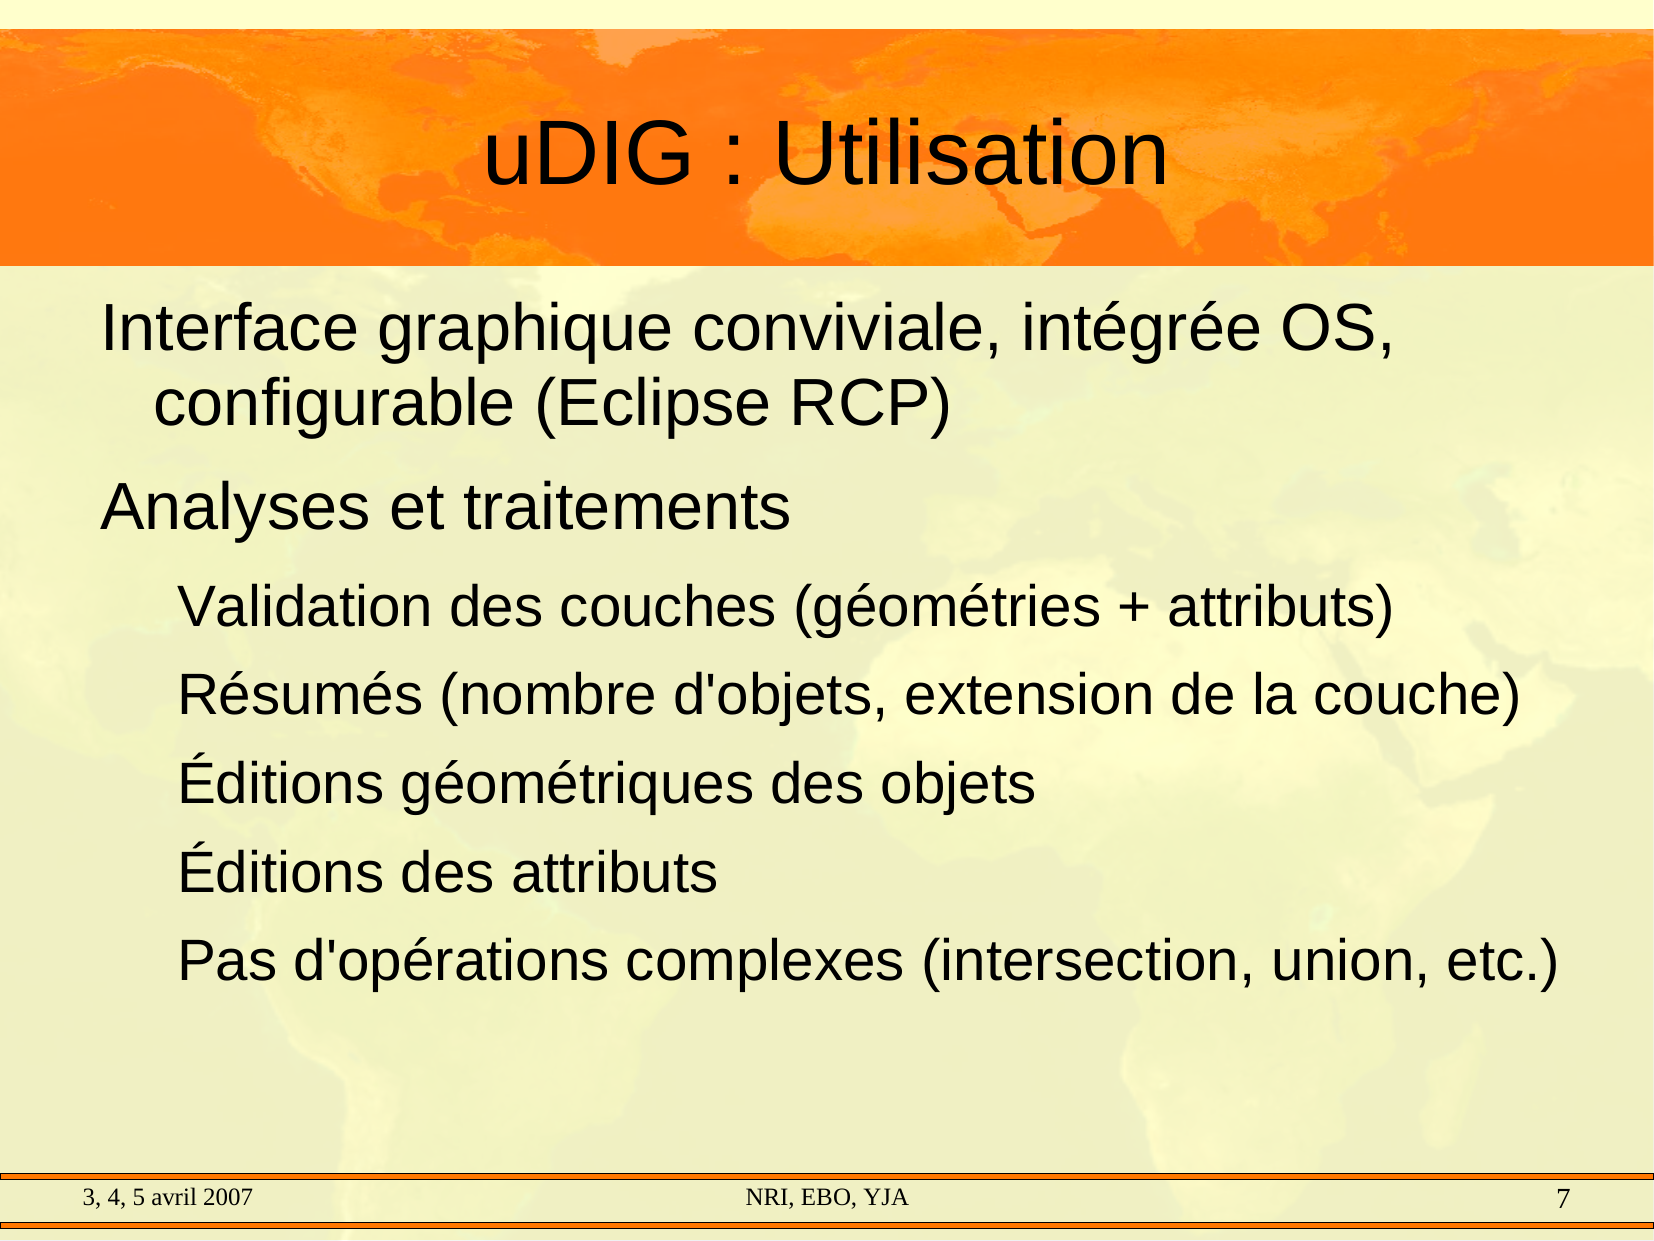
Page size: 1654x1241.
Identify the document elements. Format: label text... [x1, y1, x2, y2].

picture [0, 29, 1654, 266]
list Interface graphique conviviale, intégrée OS, configurable (Eclipse RCP) Analyses et traitements Validation des couches (géométries + attributs) Résumés (nombre d'objets, extension de la couche) Éditions géométriques des objets Éditions des attributs Pas d'opérations complexes (intersection, union, etc.) [82, 290, 1571, 1109]
title uDIG : Utilisation [82, 49, 1571, 257]
